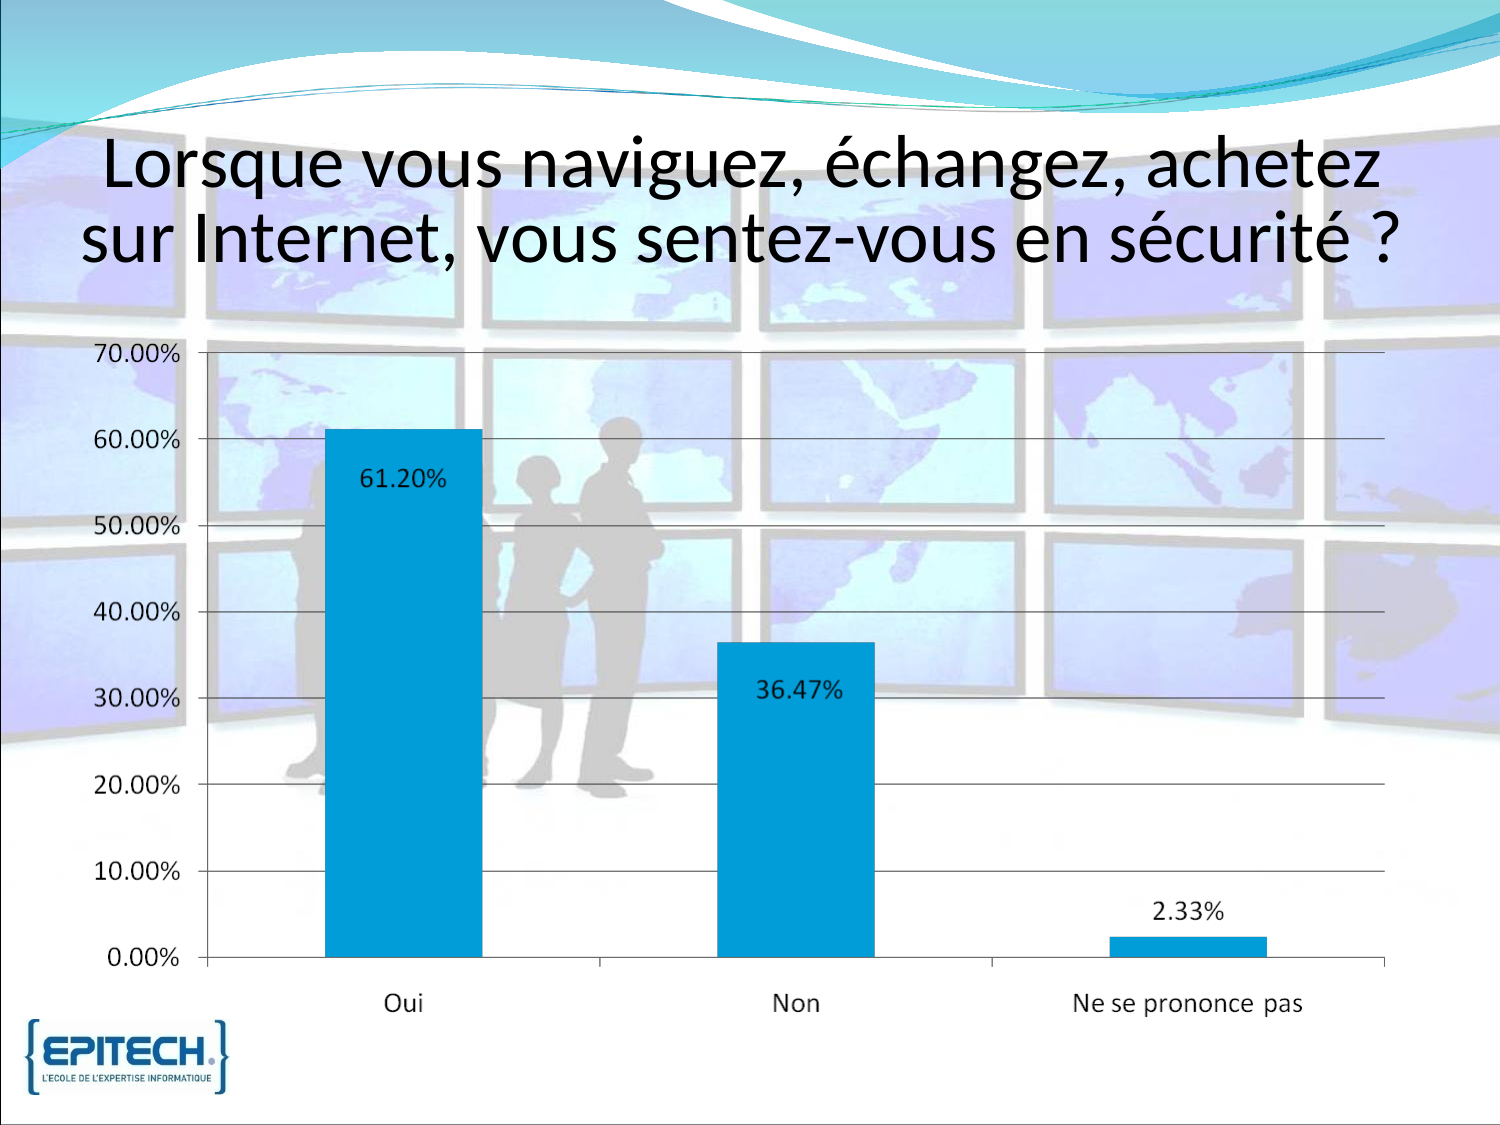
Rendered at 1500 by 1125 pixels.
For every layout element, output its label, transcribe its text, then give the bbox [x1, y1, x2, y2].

title Lorsque vous naviguez, échangez, achetez sur Internet, vous sentez-vous en sécurité ? [67, 0, 1418, 282]
picture [0, 0, 1500, 1125]
